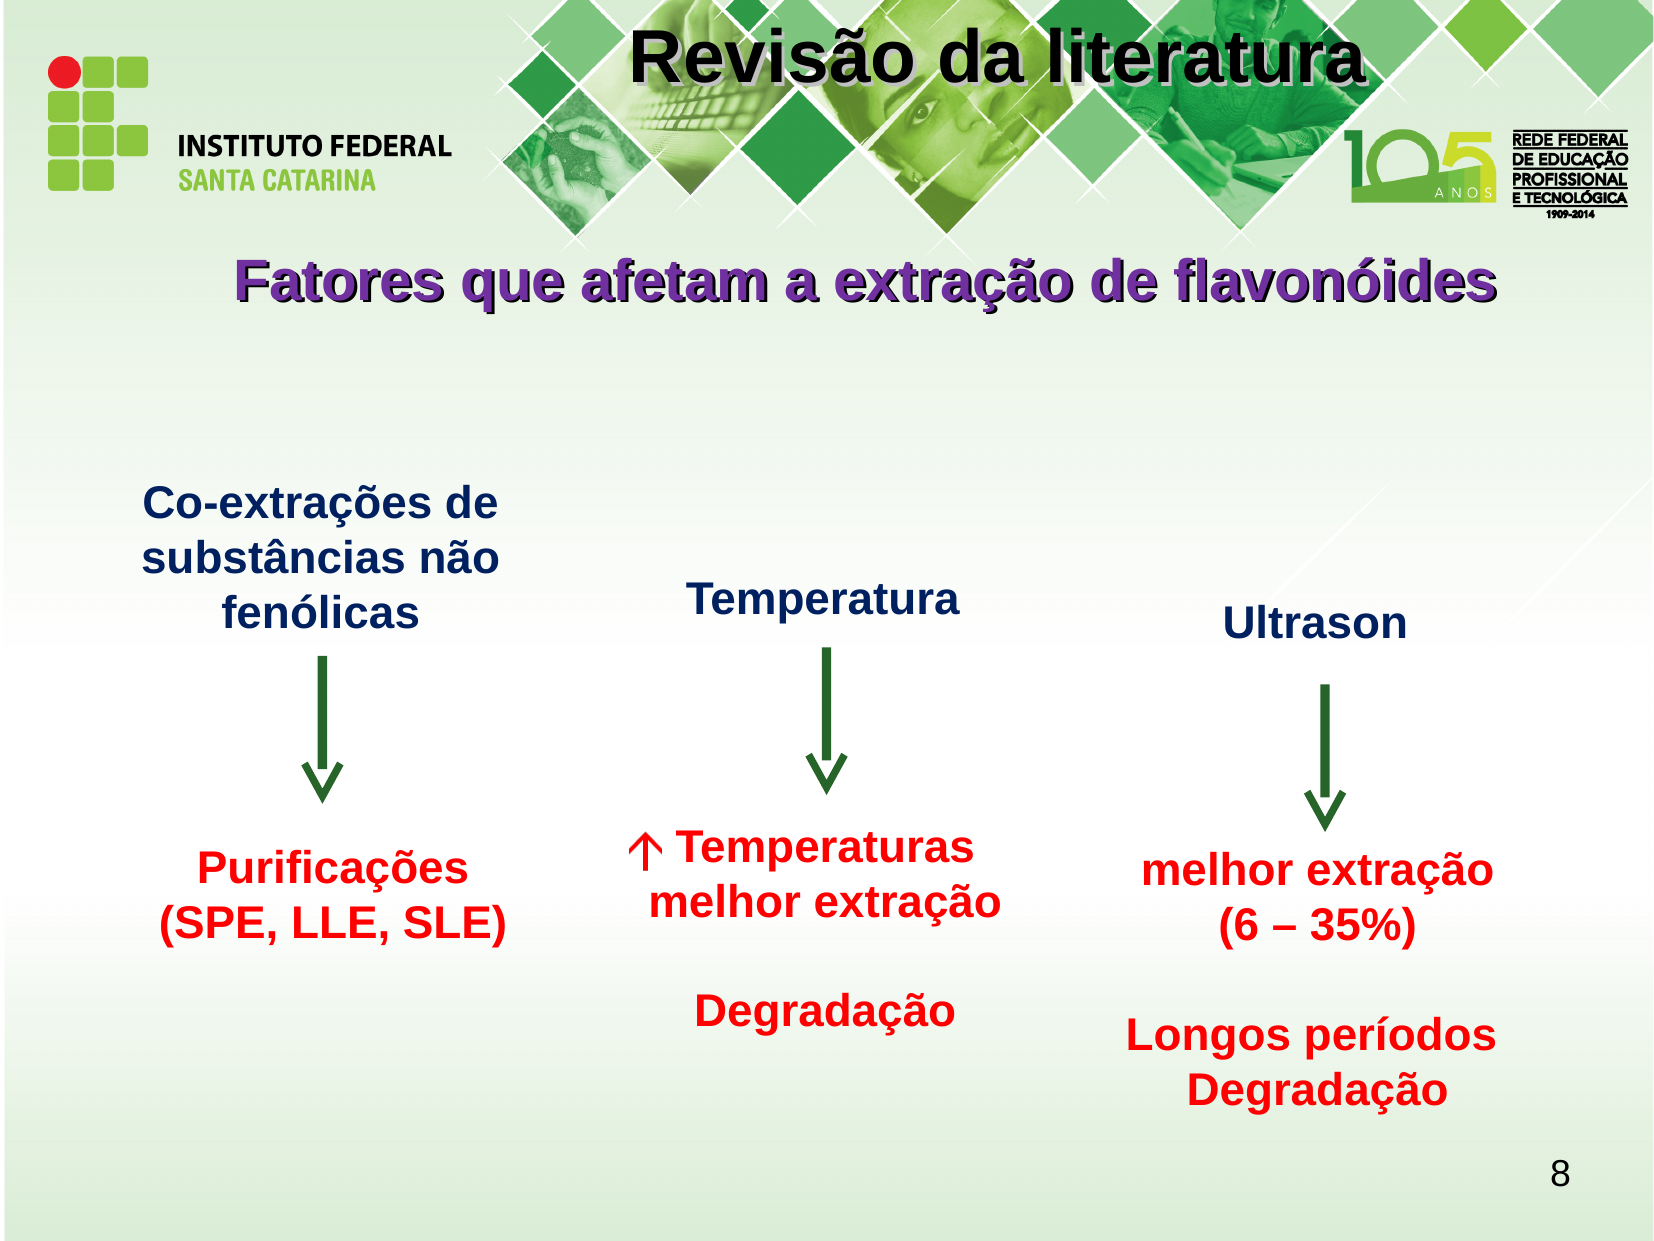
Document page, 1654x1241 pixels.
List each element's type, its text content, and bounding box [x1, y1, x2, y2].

text_box <número> [1504, 1149, 1572, 1216]
text_box Revisão da literatura [401, 0, 1595, 189]
text_box Purificações (SPE, LLE, SLE) [144, 829, 523, 956]
picture [1, 0, 1654, 1241]
text_box Temperatura [671, 561, 975, 632]
text_box melhor extração (6 – 35%) Longos períodos Degradação [1110, 832, 1525, 1123]
text_box Co-extrações de substâncias não fenólicas [114, 465, 528, 646]
text_box Ultrason [1207, 584, 1424, 656]
text_box Temperaturas melhor extração Degradação [633, 808, 1018, 1044]
text_box Fatores que afetam a extração de flavonóides [217, 233, 1516, 320]
